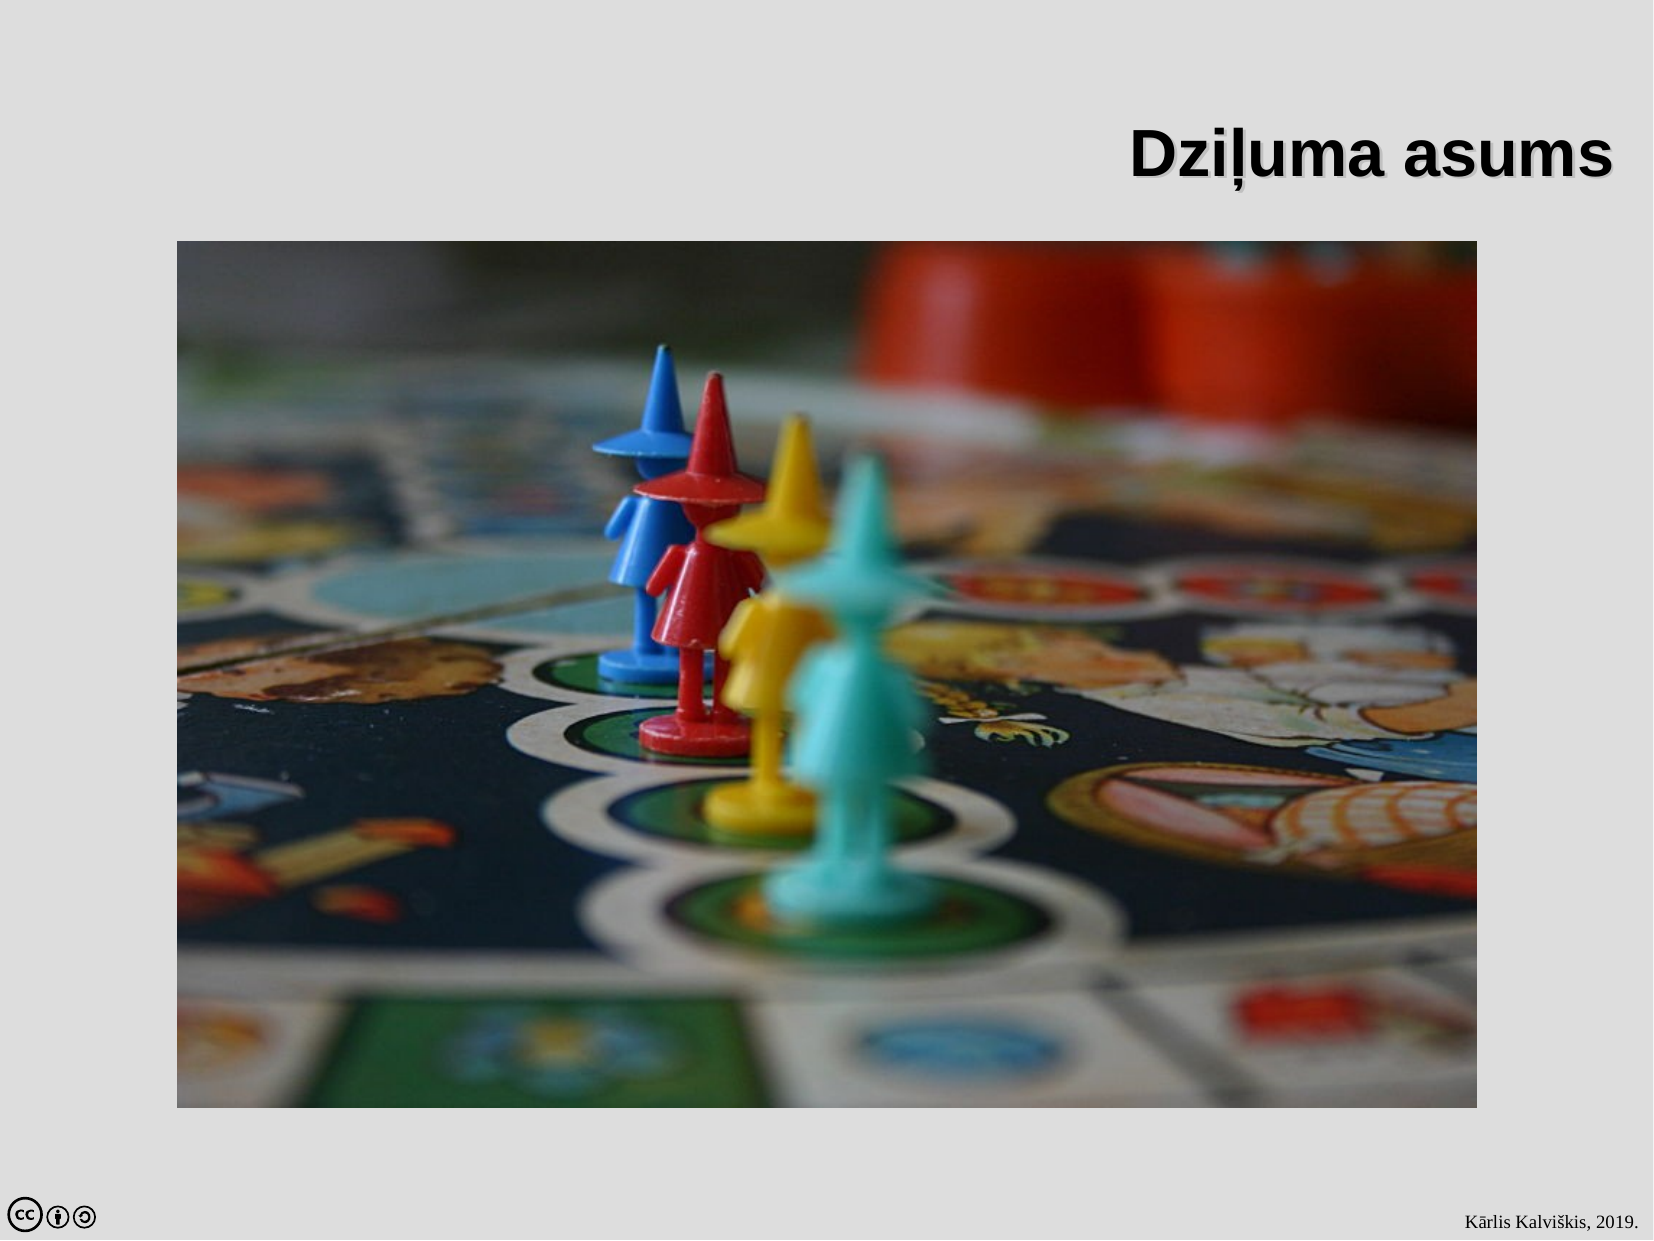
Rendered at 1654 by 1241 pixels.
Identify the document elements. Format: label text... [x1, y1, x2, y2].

picture [177, 241, 1477, 1109]
title Dziļuma asums [42, 49, 1615, 257]
